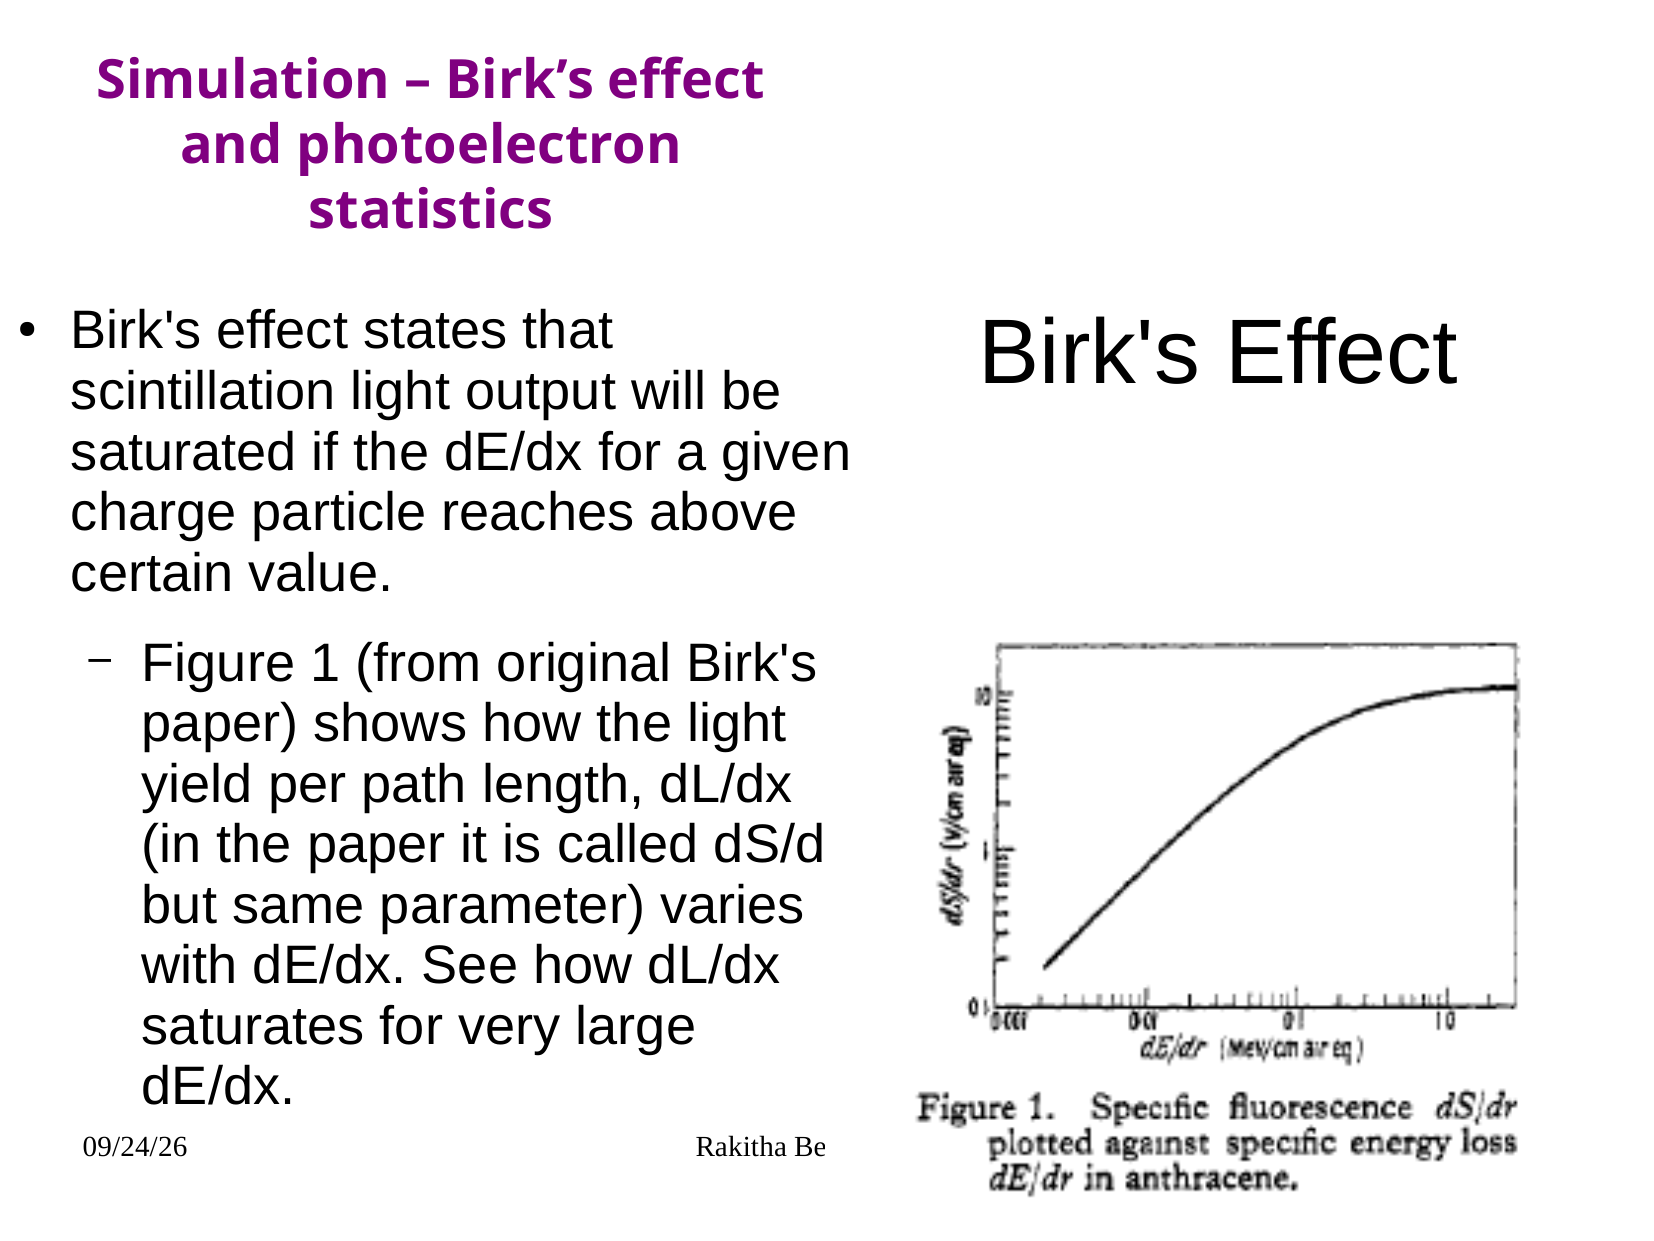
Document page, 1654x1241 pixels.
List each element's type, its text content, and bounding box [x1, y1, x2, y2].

picture [825, 600, 1587, 1217]
title Birk's Effect [863, 300, 1613, 403]
list Birk's effect states that scintillation light output will be saturated if the dE/dx for a given charge particle reaches above certain value. Figure 1 (from original Birk's paper) shows how the light yield per path length, dL/dx (in the paper it is called dS/dr but same parameter) varies with dE/dx. See how dL/dx saturates for very large dE/dx. [0, 300, 863, 1126]
title Simulation – Birk’s effect and photoelectron statistics [37, 37, 826, 188]
